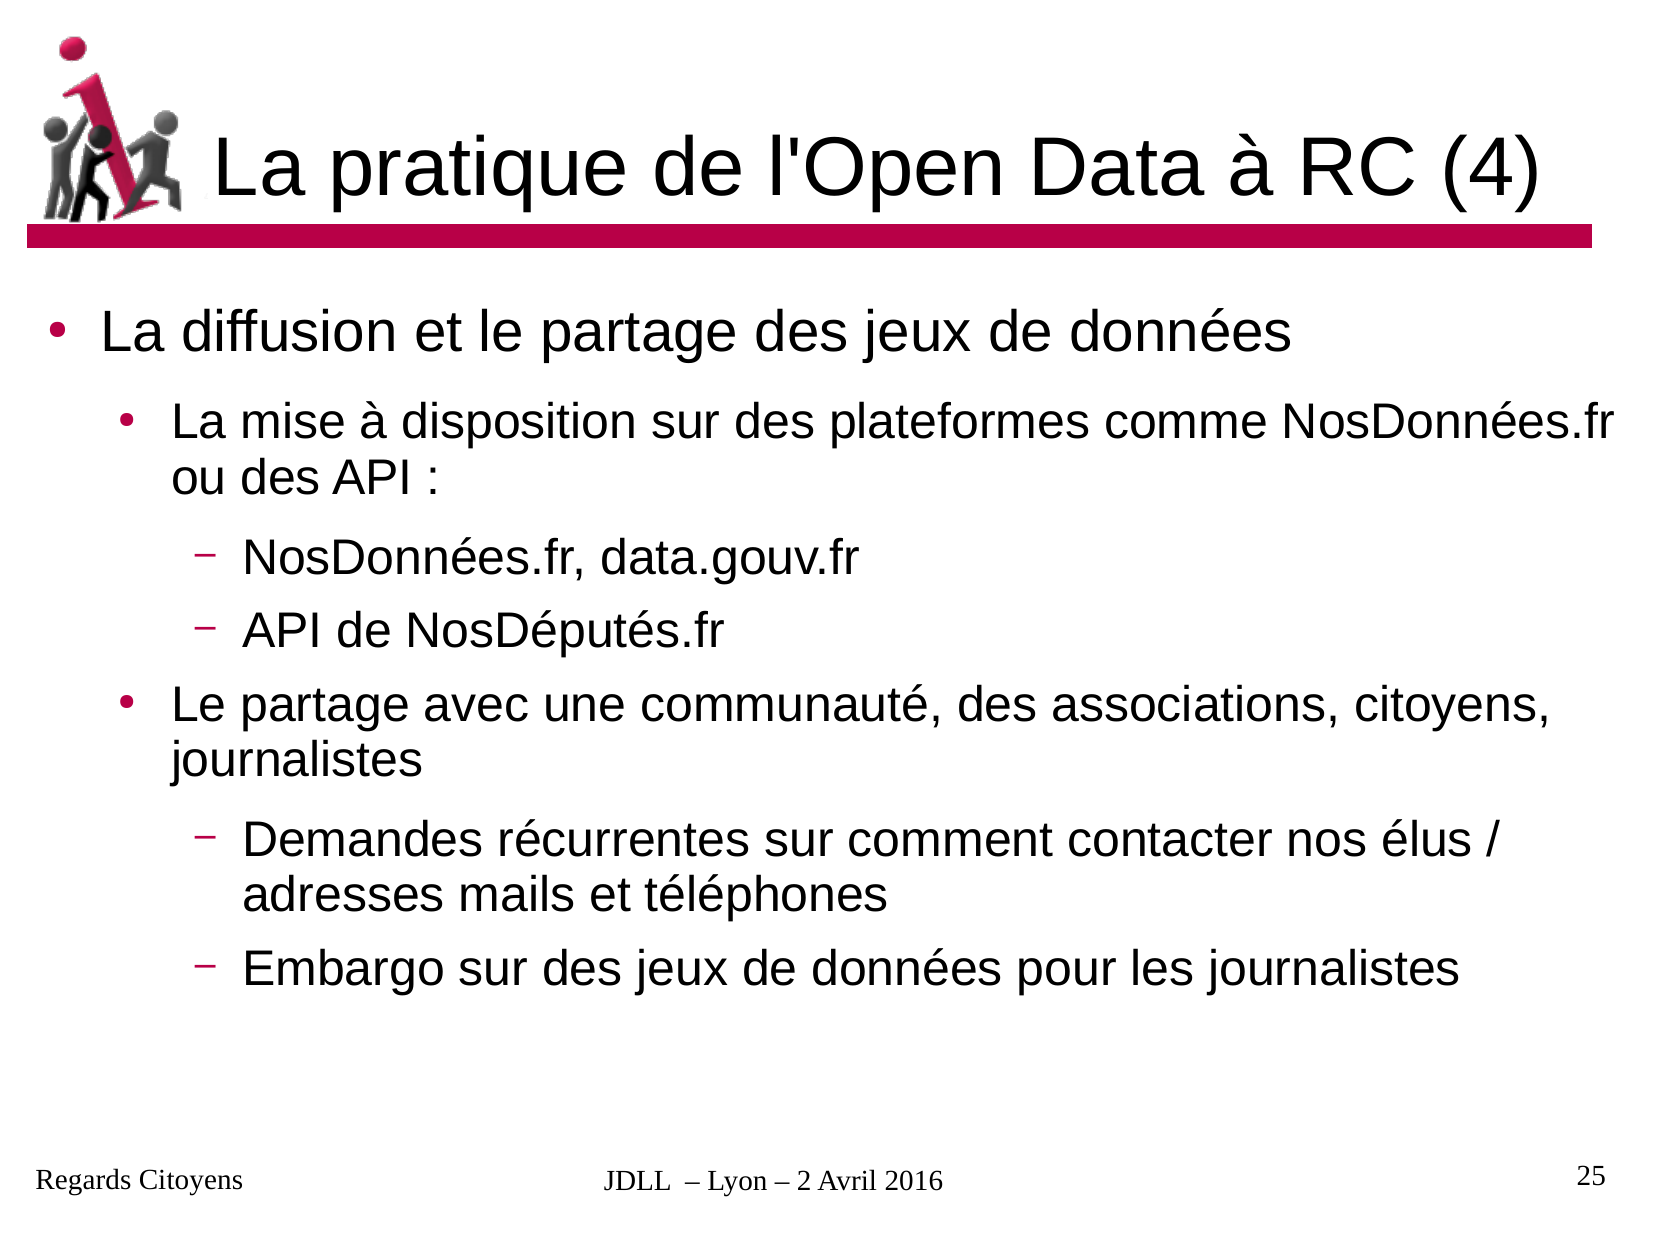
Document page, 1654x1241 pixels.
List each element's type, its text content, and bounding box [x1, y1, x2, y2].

picture [27, 31, 208, 224]
title La pratique de l'Open Data à RC (4) [212, 70, 1648, 264]
list La diffusion et le partage des jeux de données La mise à disposition sur des plateformes comme NosDonnées.fr ou des API : NosDonnées.fr, data.gouv.fr API de NosDéputés.fr Le partage avec une communauté, des associations, citoyens, journalistes Demandes récurrentes sur comment contacter nos élus / adresses mails et téléphones Embargo sur des jeux de données pour les journalistes [29, 194, 1654, 1052]
